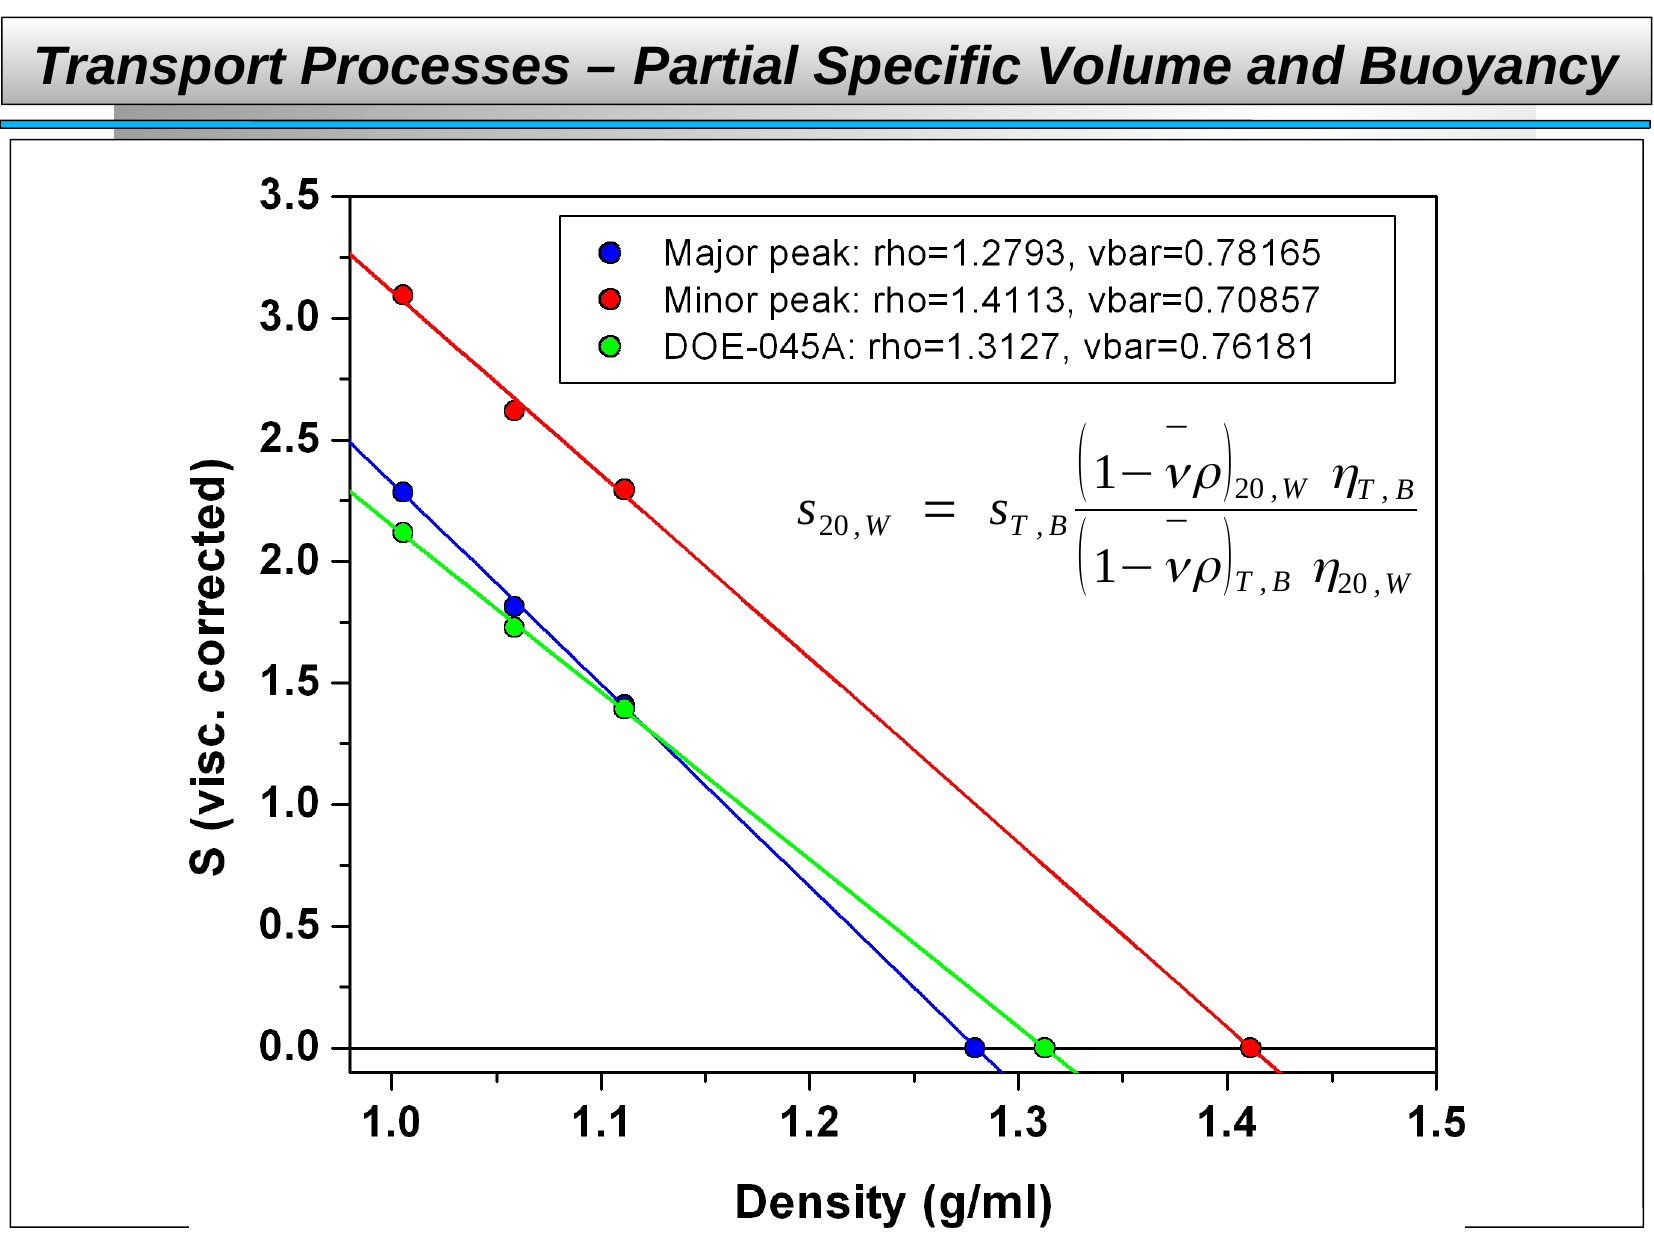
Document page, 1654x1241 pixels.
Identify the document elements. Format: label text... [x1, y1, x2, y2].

picture [189, 177, 1465, 1228]
text_box [0, 120, 1651, 129]
text_box Transport Processes – Partial Specific Volume and Buoyancy [1, 17, 1652, 105]
text_box [10, 139, 1644, 1228]
chart [787, 420, 1426, 601]
